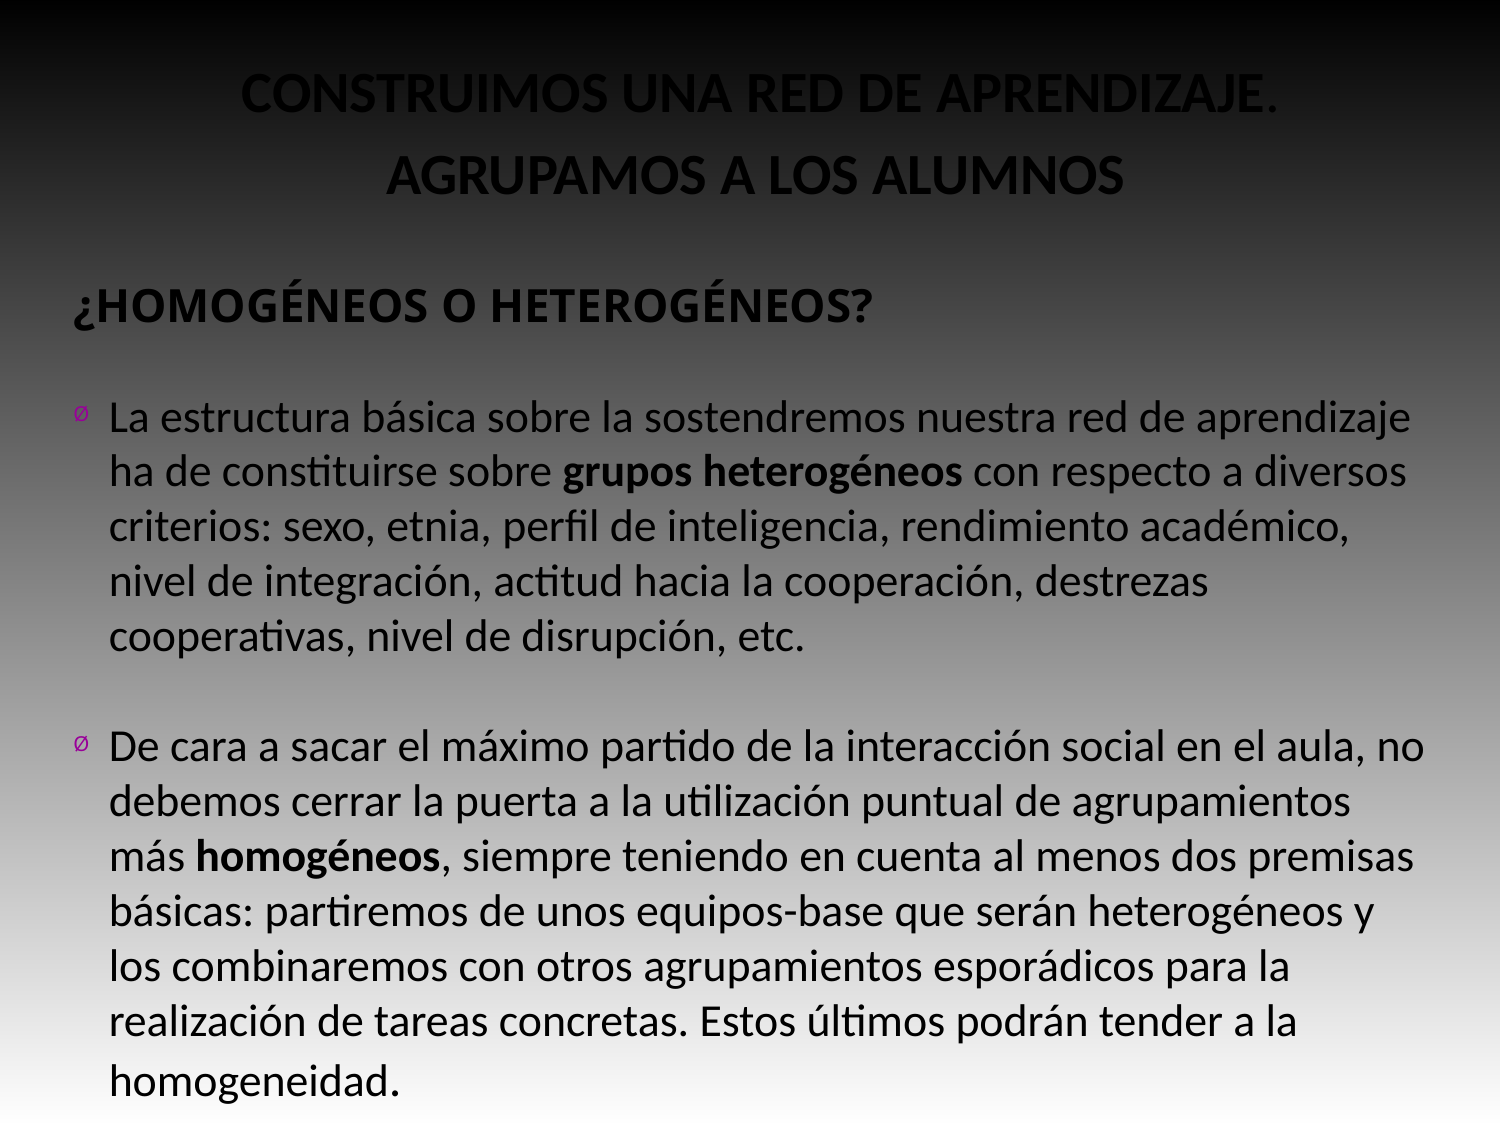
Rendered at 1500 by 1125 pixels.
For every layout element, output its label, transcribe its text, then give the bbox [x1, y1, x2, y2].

text_box AGRUPAMOS A LOS ALUMNOS ¿HOMOGÉNEOS O HETEROGÉNEOS? La estructura básica sobre la sostendremos nuestra red de aprendizaje ha de constituirse sobre grupos heterogéneos con respecto a diversos criterios: sexo, etnia, perfil de inteligencia, rendimiento académico, nivel de integración, actitud hacia la cooperación, destrezas cooperativas, nivel de disrupción, etc. De cara a sacar el máximo partido de la interacción social en el aula, no debemos cerrar la puerta a la utilización puntual de agrupamientos más homogéneos, siempre teniendo en cuenta al menos dos premisas básicas: partiremos de unos equipos-base que serán heterogéneos y los combinaremos con otros agrupamientos esporádicos para la realización de tareas concretas. Estos últimos podrán tender a la homogeneidad. [58, 128, 1453, 1114]
text_box CONSTRUIMOS UNA RED DE APRENDIZAJE. [117, 46, 1418, 132]
